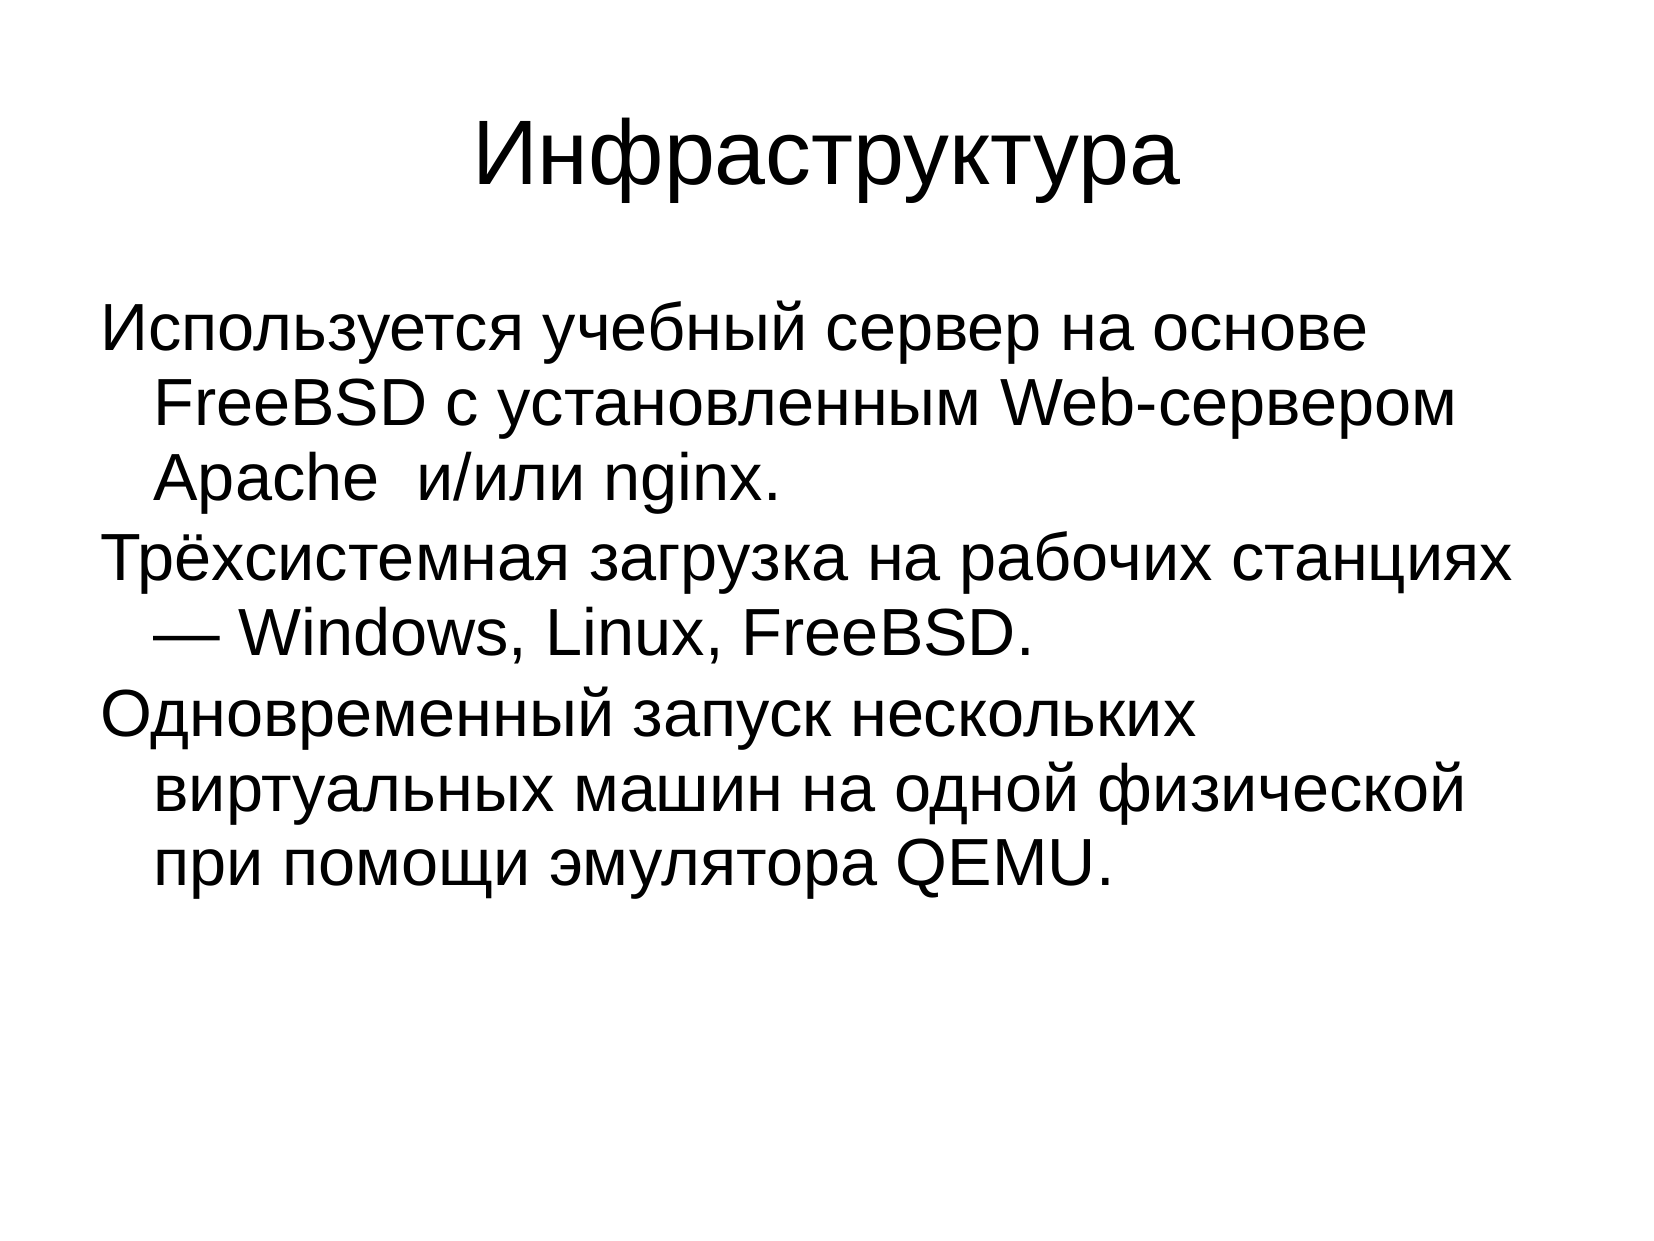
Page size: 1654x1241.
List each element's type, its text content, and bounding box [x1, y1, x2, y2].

list Используется учебный сервер на основе FreeBSD с установленным Web-сервером Apache и/или nginx. Трёхсистемная загрузка на рабочих станциях — Windows, Linux, FreeBSD. Одновременный запуск нескольких виртуальных машин на одной физической при помощи эмулятора QEMU. [82, 290, 1571, 1094]
title Инфраструктура [82, 56, 1571, 250]
